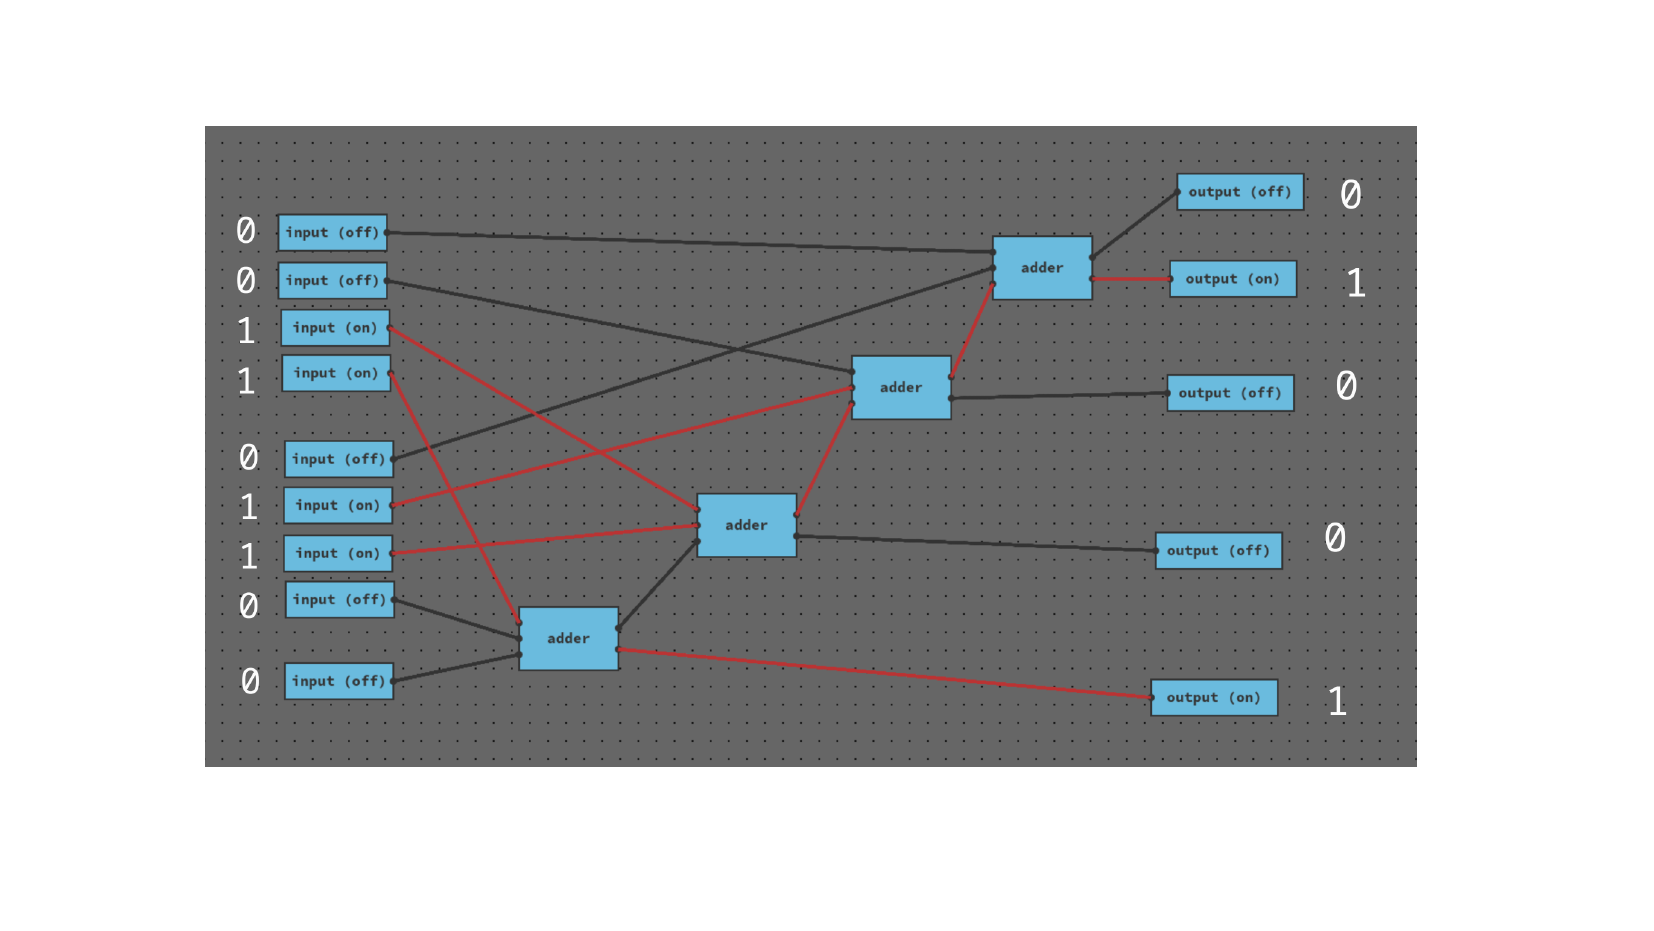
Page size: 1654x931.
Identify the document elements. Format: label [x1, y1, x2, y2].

picture [204, 126, 1417, 767]
